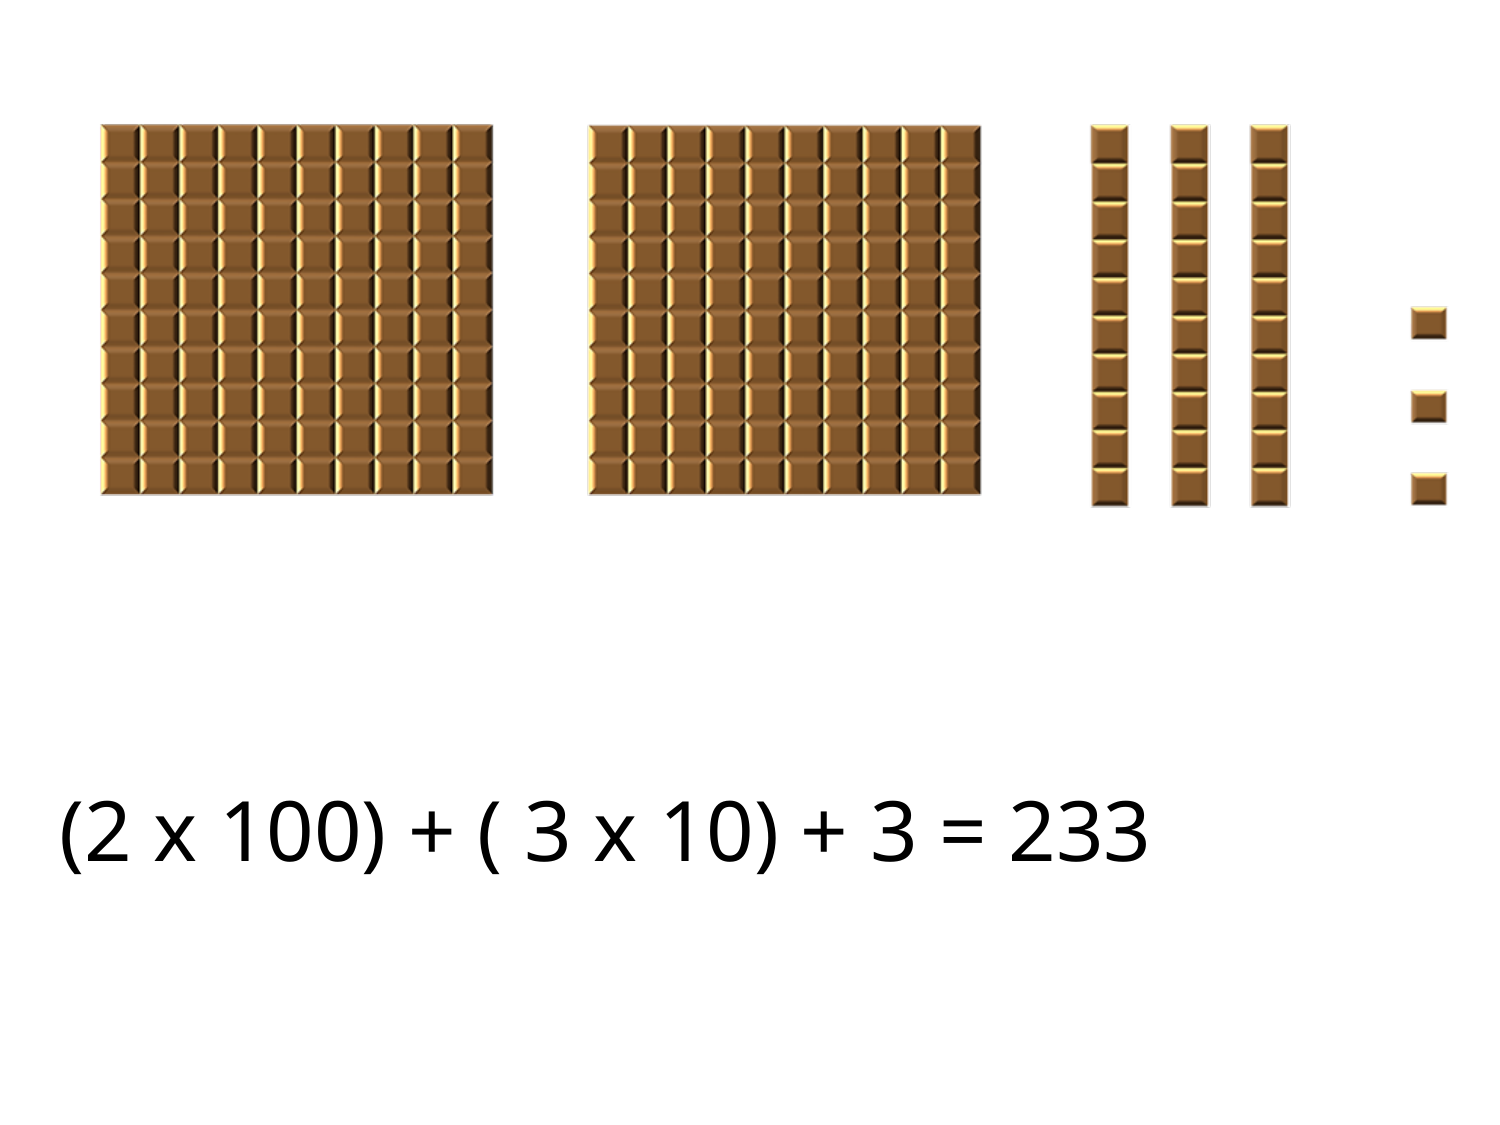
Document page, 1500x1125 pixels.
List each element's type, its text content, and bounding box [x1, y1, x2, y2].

text_box (2 x 100) + ( 3 x 10) + 3 = 233 [44, 771, 1167, 886]
picture [99, 123, 1449, 509]
